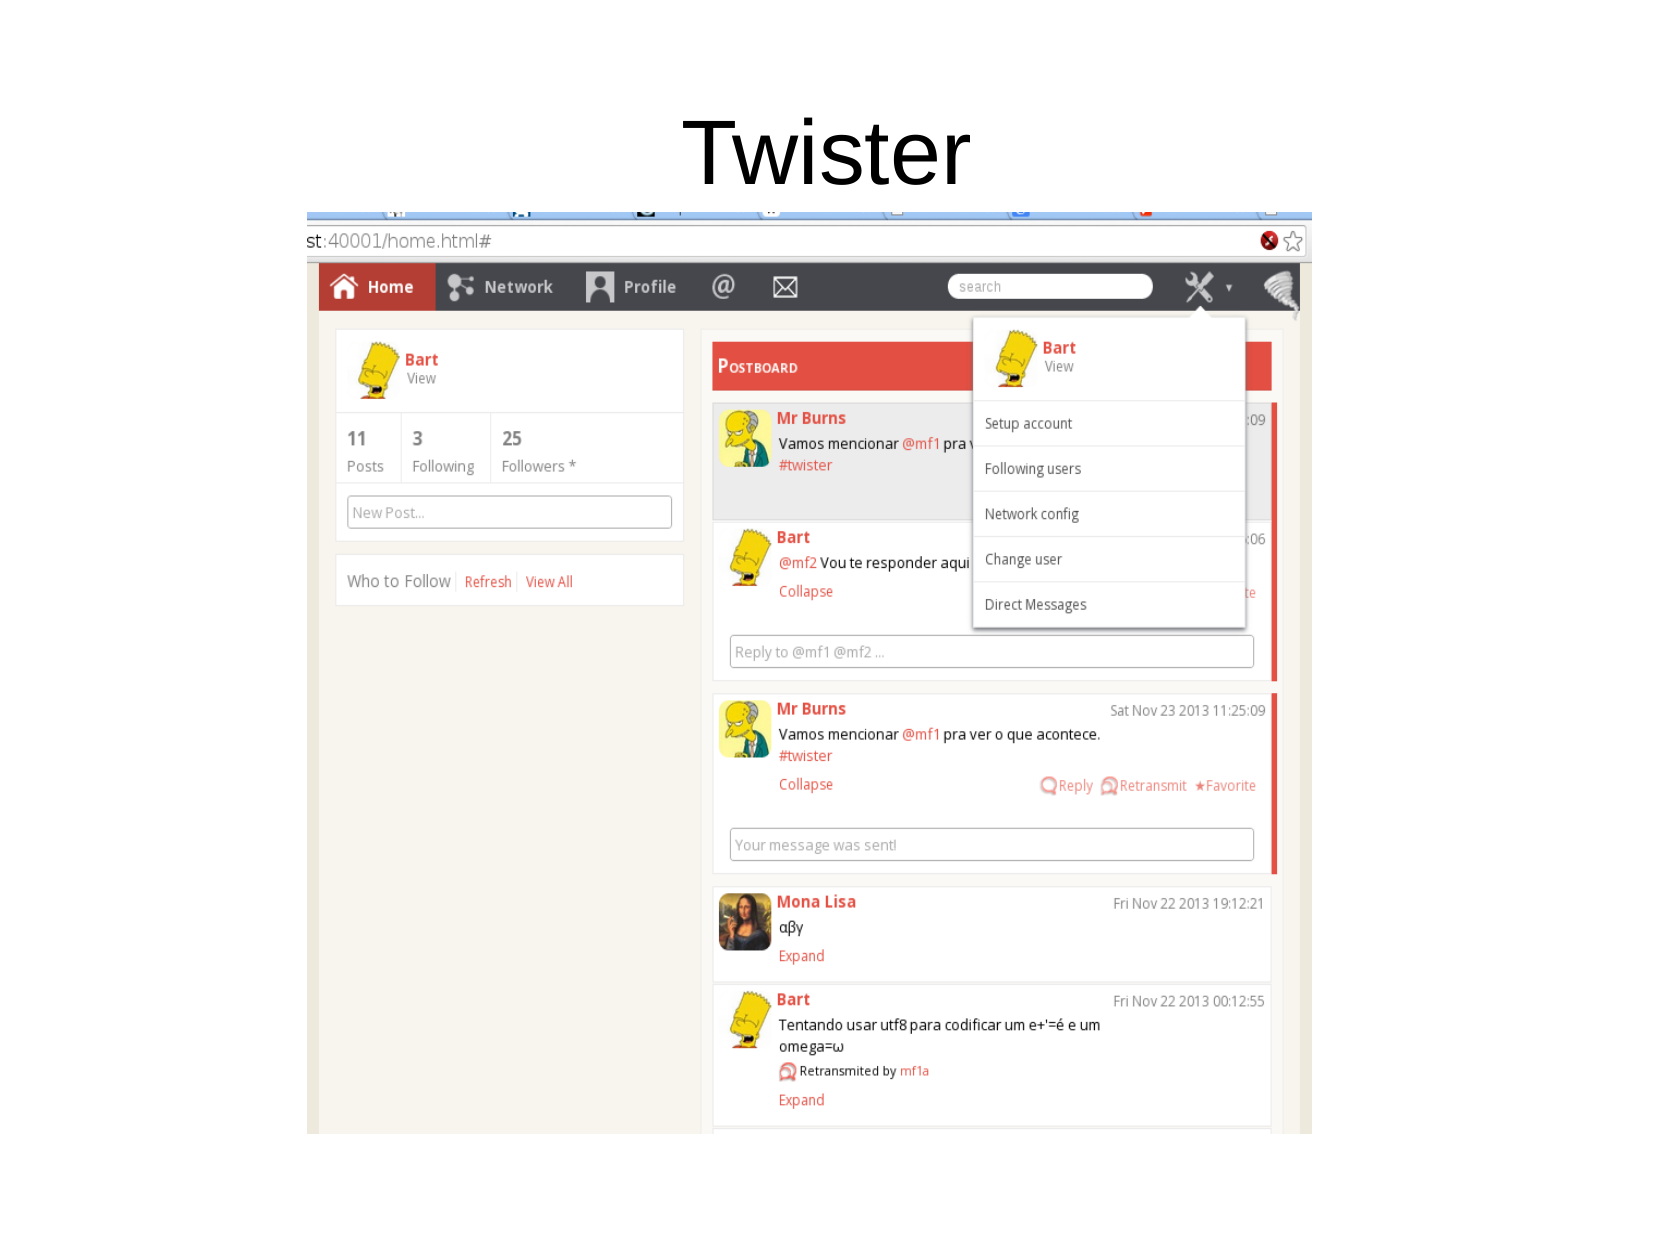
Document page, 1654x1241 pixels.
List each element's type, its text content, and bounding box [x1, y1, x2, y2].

picture [307, 212, 1312, 1134]
title Twister [82, 49, 1571, 257]
